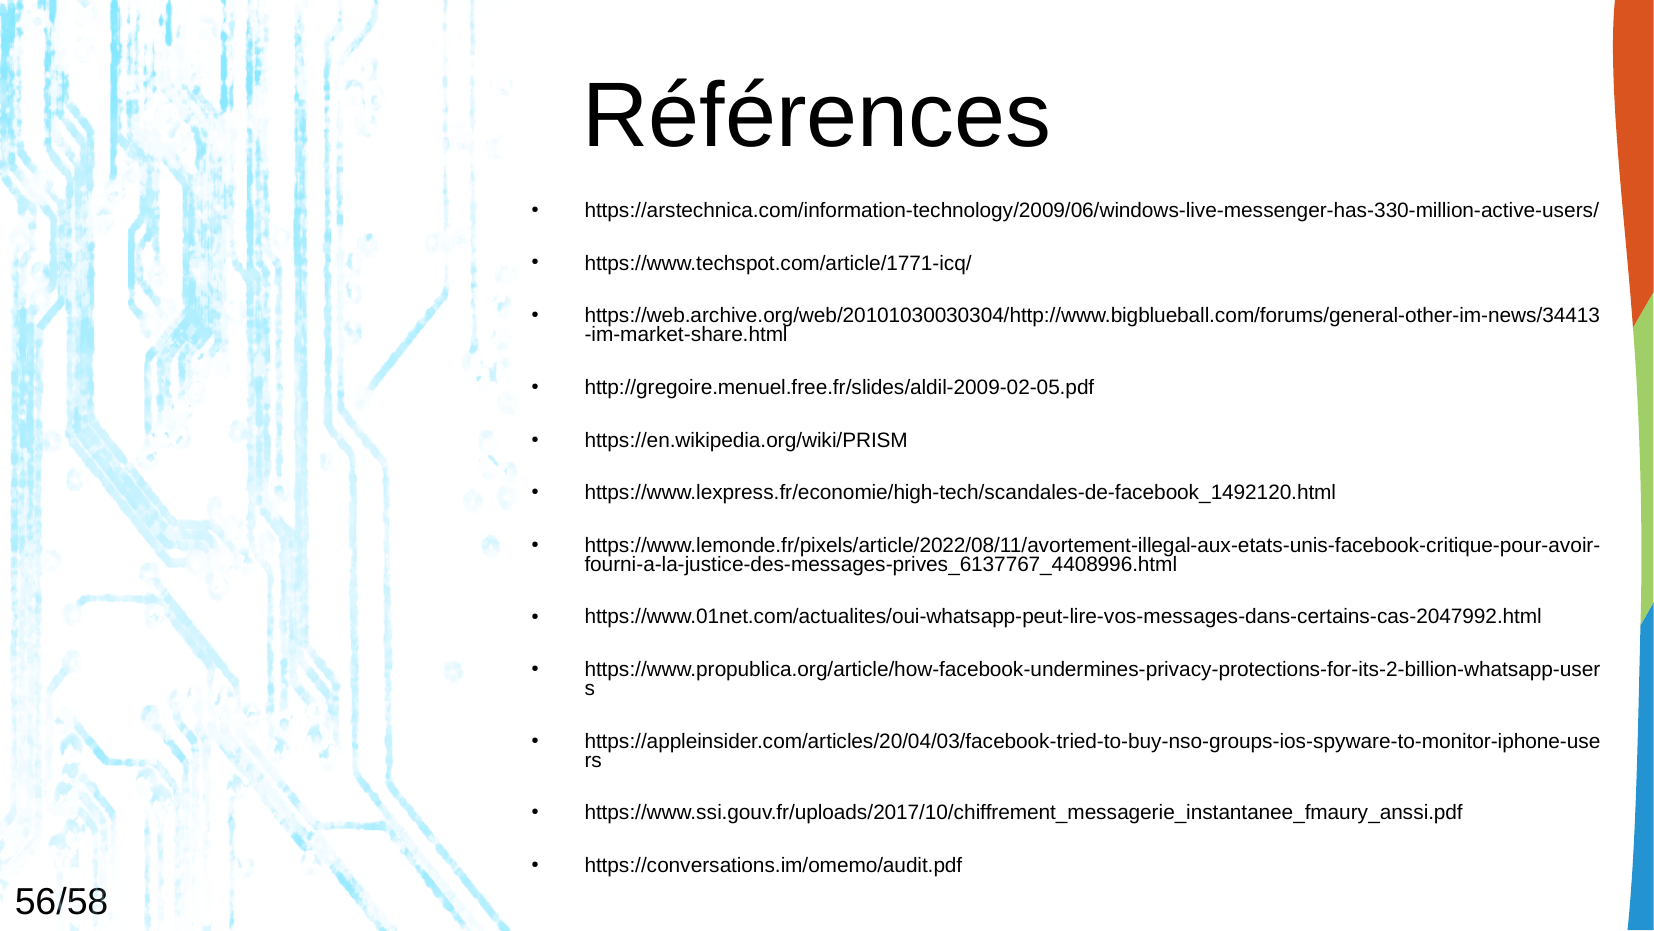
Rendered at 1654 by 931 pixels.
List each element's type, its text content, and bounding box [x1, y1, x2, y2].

picture [0, 0, 517, 931]
list https://arstechnica.com/information-technology/2009/06/windows-live-messenger-has-330-million-active-users/ https://www.techspot.com/article/1771-icq/ https://web.archive.org/web/20101030030304/http://www.bigblueball.com/forums/general-other-im-news/34413-im-market-share.html http://gregoire.menuel.free.fr/slides/aldil-2009-02-05.pdf https://en.wikipedia.org/wiki/PRISM https://www.lexpress.fr/economie/high-tech/scandales-de-facebook_1492120.html https://www.lemonde.fr/pixels/article/2022/08/11/avortement-illegal-aux-etats-unis-facebook-critique-pour-avoir-fourni-a-la-justice-des-messages-prives_6137767_4408996.html https://www.01net.com/actualites/oui-whatsapp-peut-lire-vos-messages-dans-certains-cas-2047992.html https://www.propublica.org/article/how-facebook-undermines-privacy-protections-for-its-2-billion-whatsapp-users https://appleinsider.com/articles/20/04/03/facebook-tried-to-buy-nso-groups-ios-spyware-to-monitor-iphone-users https://www.ssi.gouv.fr/uploads/2017/10/chiffrement_messagerie_instantanee_fmaury_anssi.pdf https://conversations.im/omemo/audit.pdf [513, 198, 1607, 827]
title Références [104, 37, 1530, 193]
